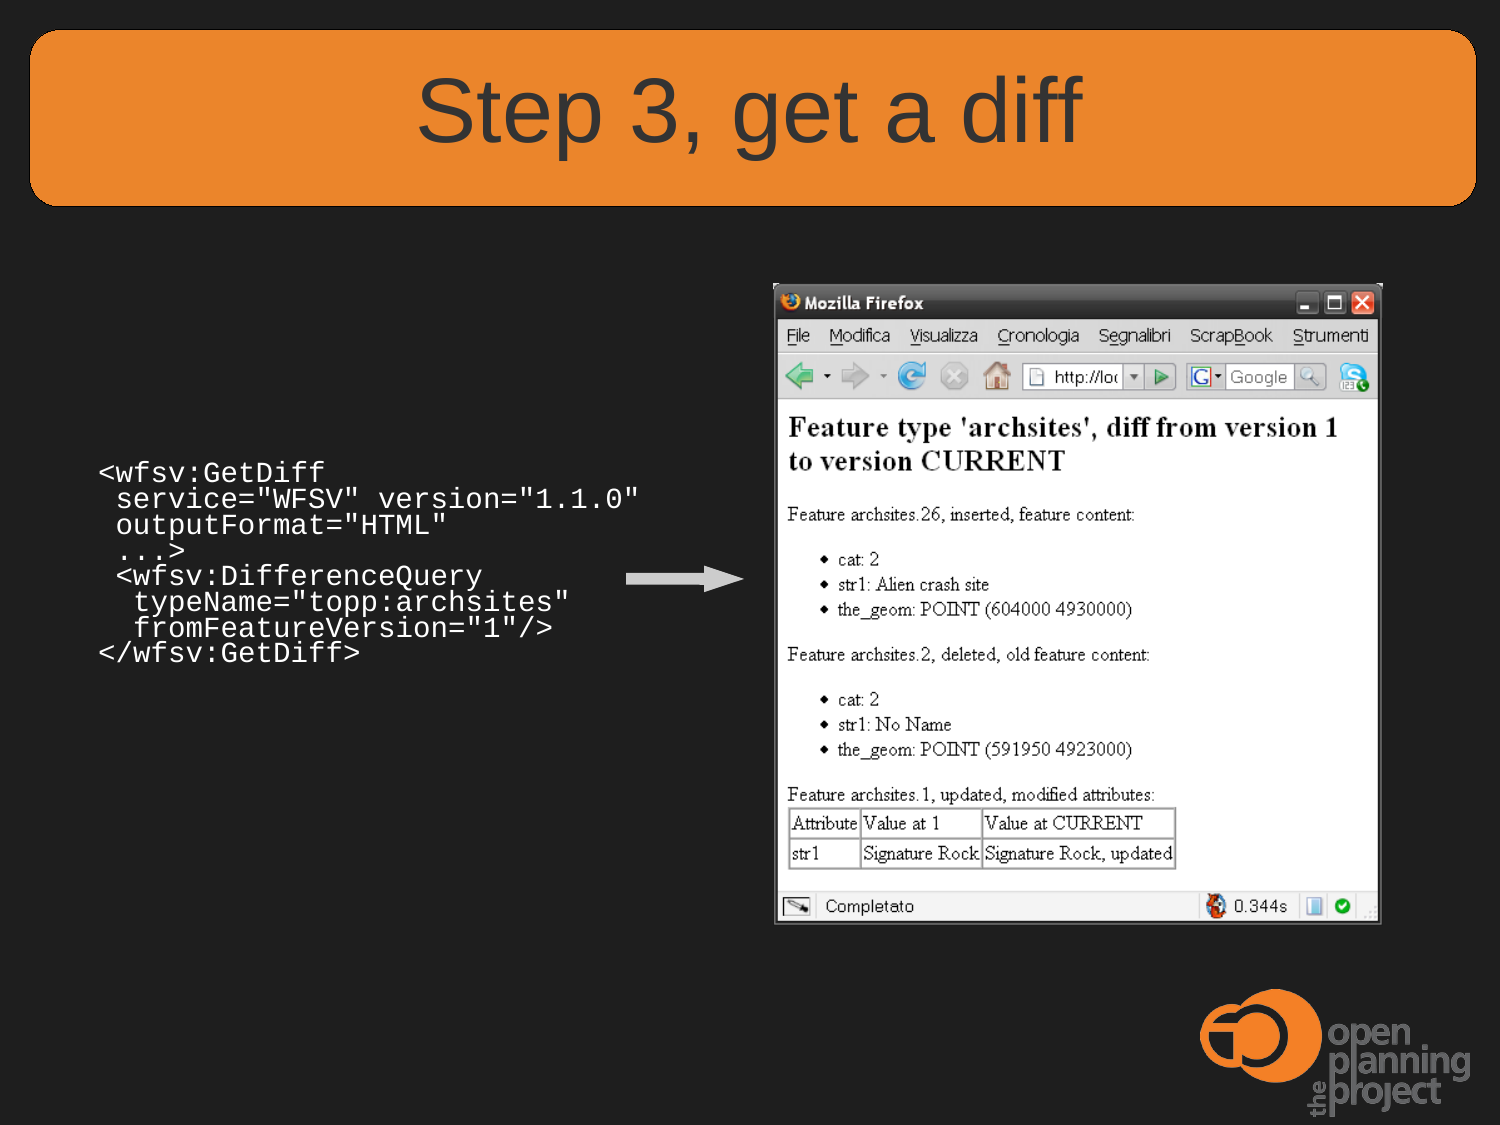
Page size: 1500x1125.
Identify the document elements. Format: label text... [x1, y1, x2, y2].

picture [1200, 989, 1470, 1117]
text_box <wfsv:GetDiff service="WFSV" version="1.1.0" outputFormat="HTML" ...> <wfsv:DifferenceQuery typeName="topp:archsites" fromFeatureVersion="1"/> </wfsv:GetDiff> [83, 454, 739, 692]
title Step 3, get a diff [74, 28, 1425, 207]
picture [773, 283, 1383, 926]
